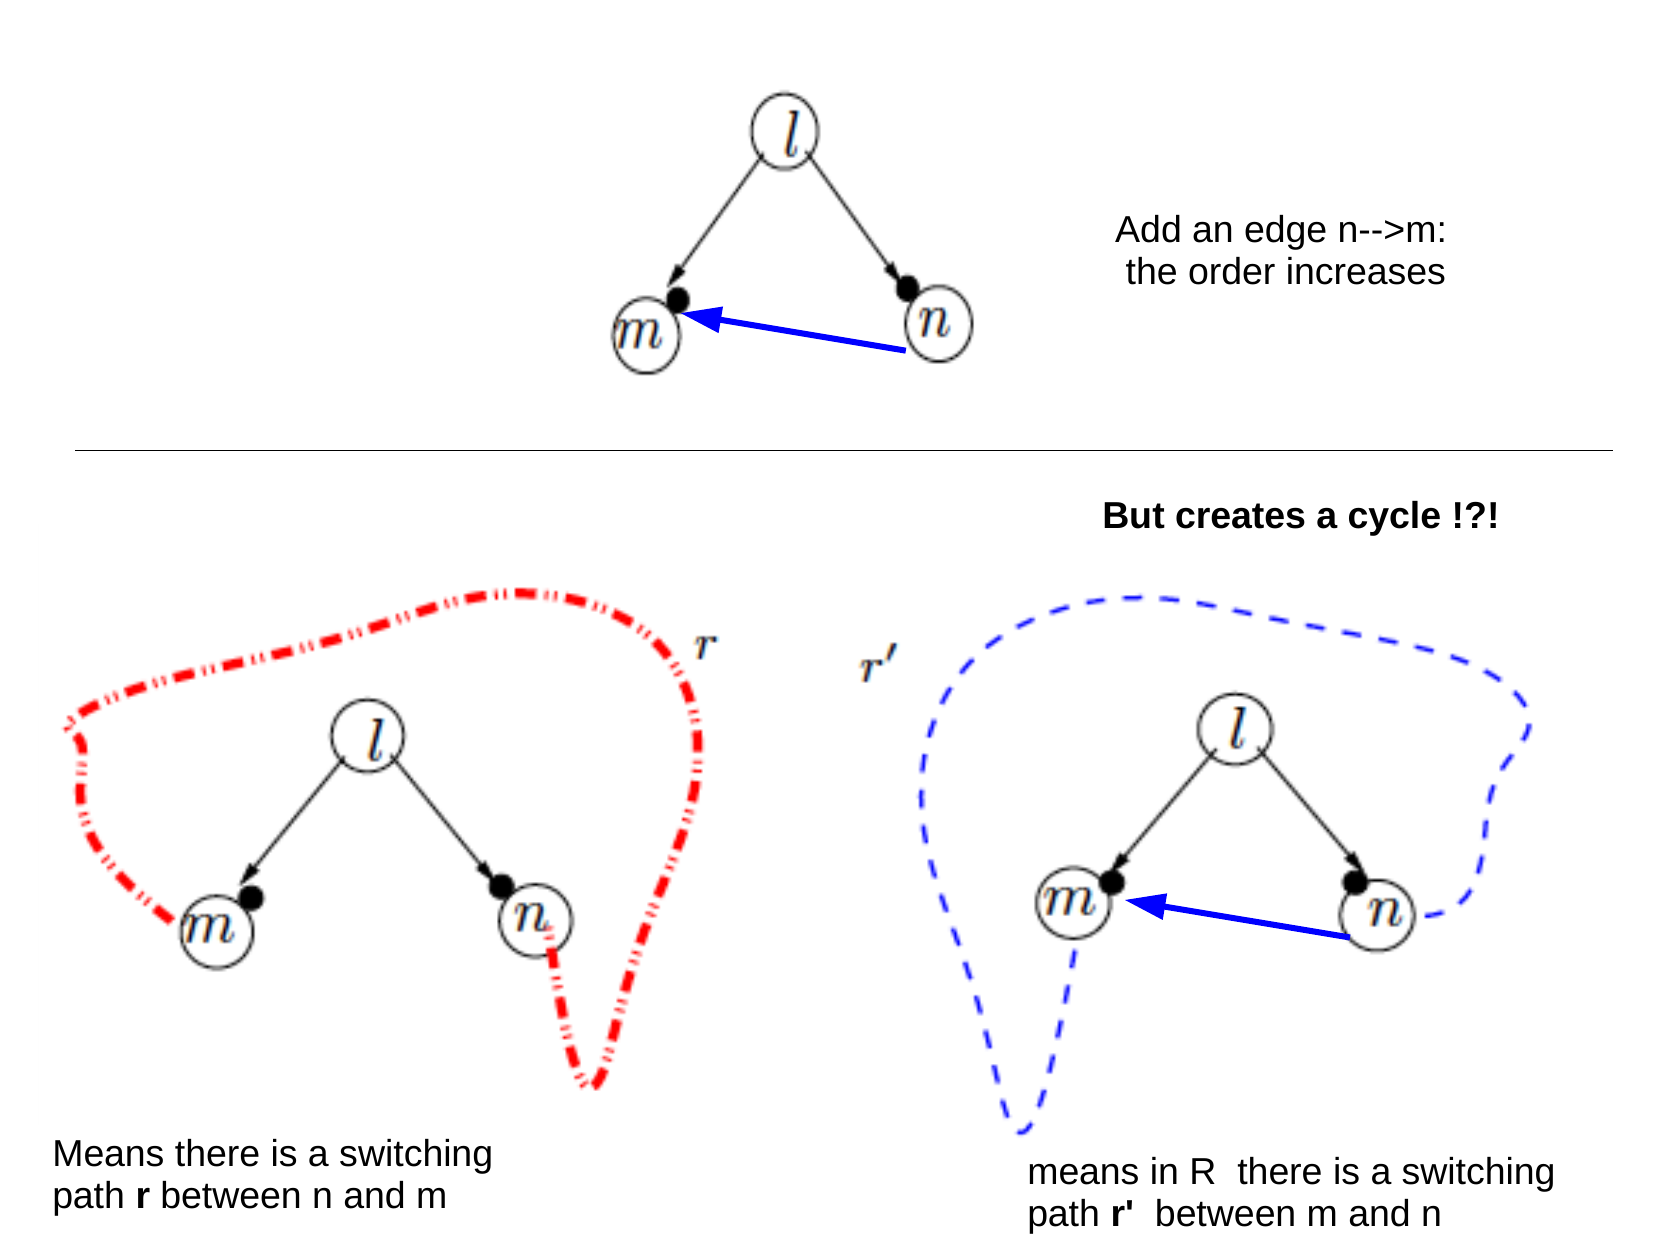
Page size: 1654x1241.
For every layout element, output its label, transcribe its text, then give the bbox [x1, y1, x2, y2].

text_box Add an edge n-->m: the order increases [1100, 201, 1463, 301]
text_box But creates a cycle !?! [1087, 487, 1516, 545]
picture [517, 42, 1043, 445]
picture [37, 524, 751, 1126]
picture [825, 558, 1576, 1163]
text_box means in R there is a switching path r' between m and n [1012, 1143, 1601, 1241]
text_box Means there is a switching path r between n and m [37, 1125, 563, 1229]
